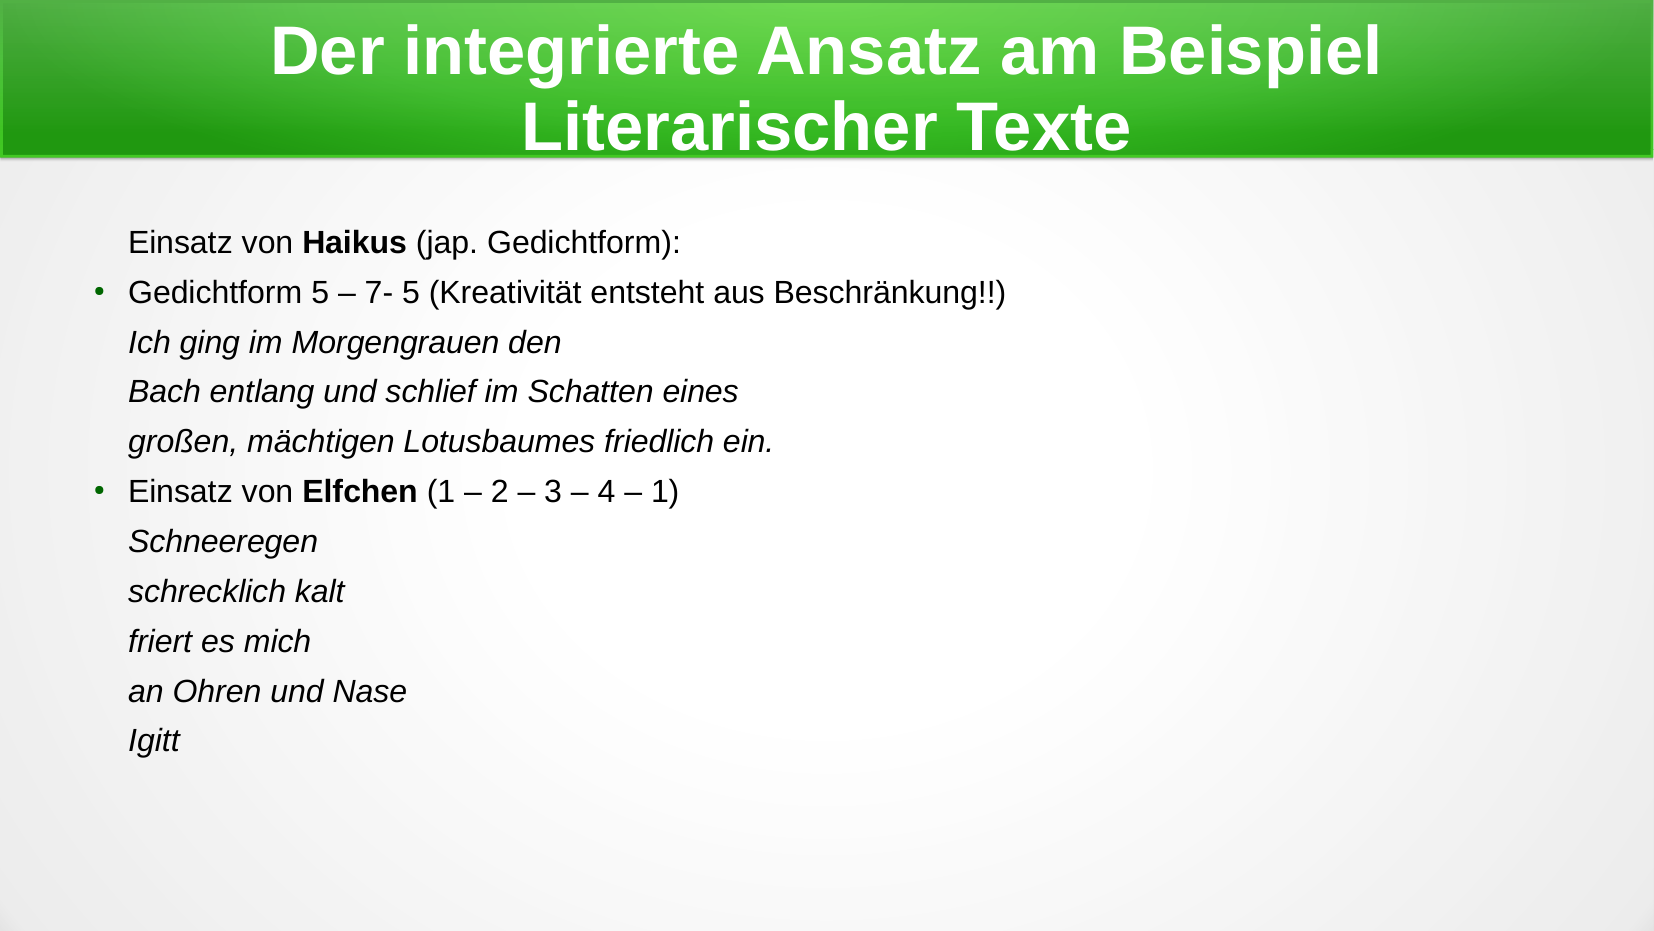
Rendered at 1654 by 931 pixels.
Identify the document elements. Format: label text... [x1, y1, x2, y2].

list Einsatz von Haikus (jap. Gedichtform): Gedichtform 5 – 7- 5 (Kreativität entsteht aus Beschränkung!!) Ich ging im Morgengrauen den Bach entlang und schlief im Schatten eines großen, mächtigen Lotusbaumes friedlich ein. Einsatz von Elfchen (1 – 2 – 3 – 4 – 1) Schneeregen schrecklich kalt friert es mich an Ohren und Nase Igitt [82, 224, 1571, 764]
title Der integrierte Ansatz am Beispiel Literarischer Texte [82, 12, 1571, 166]
